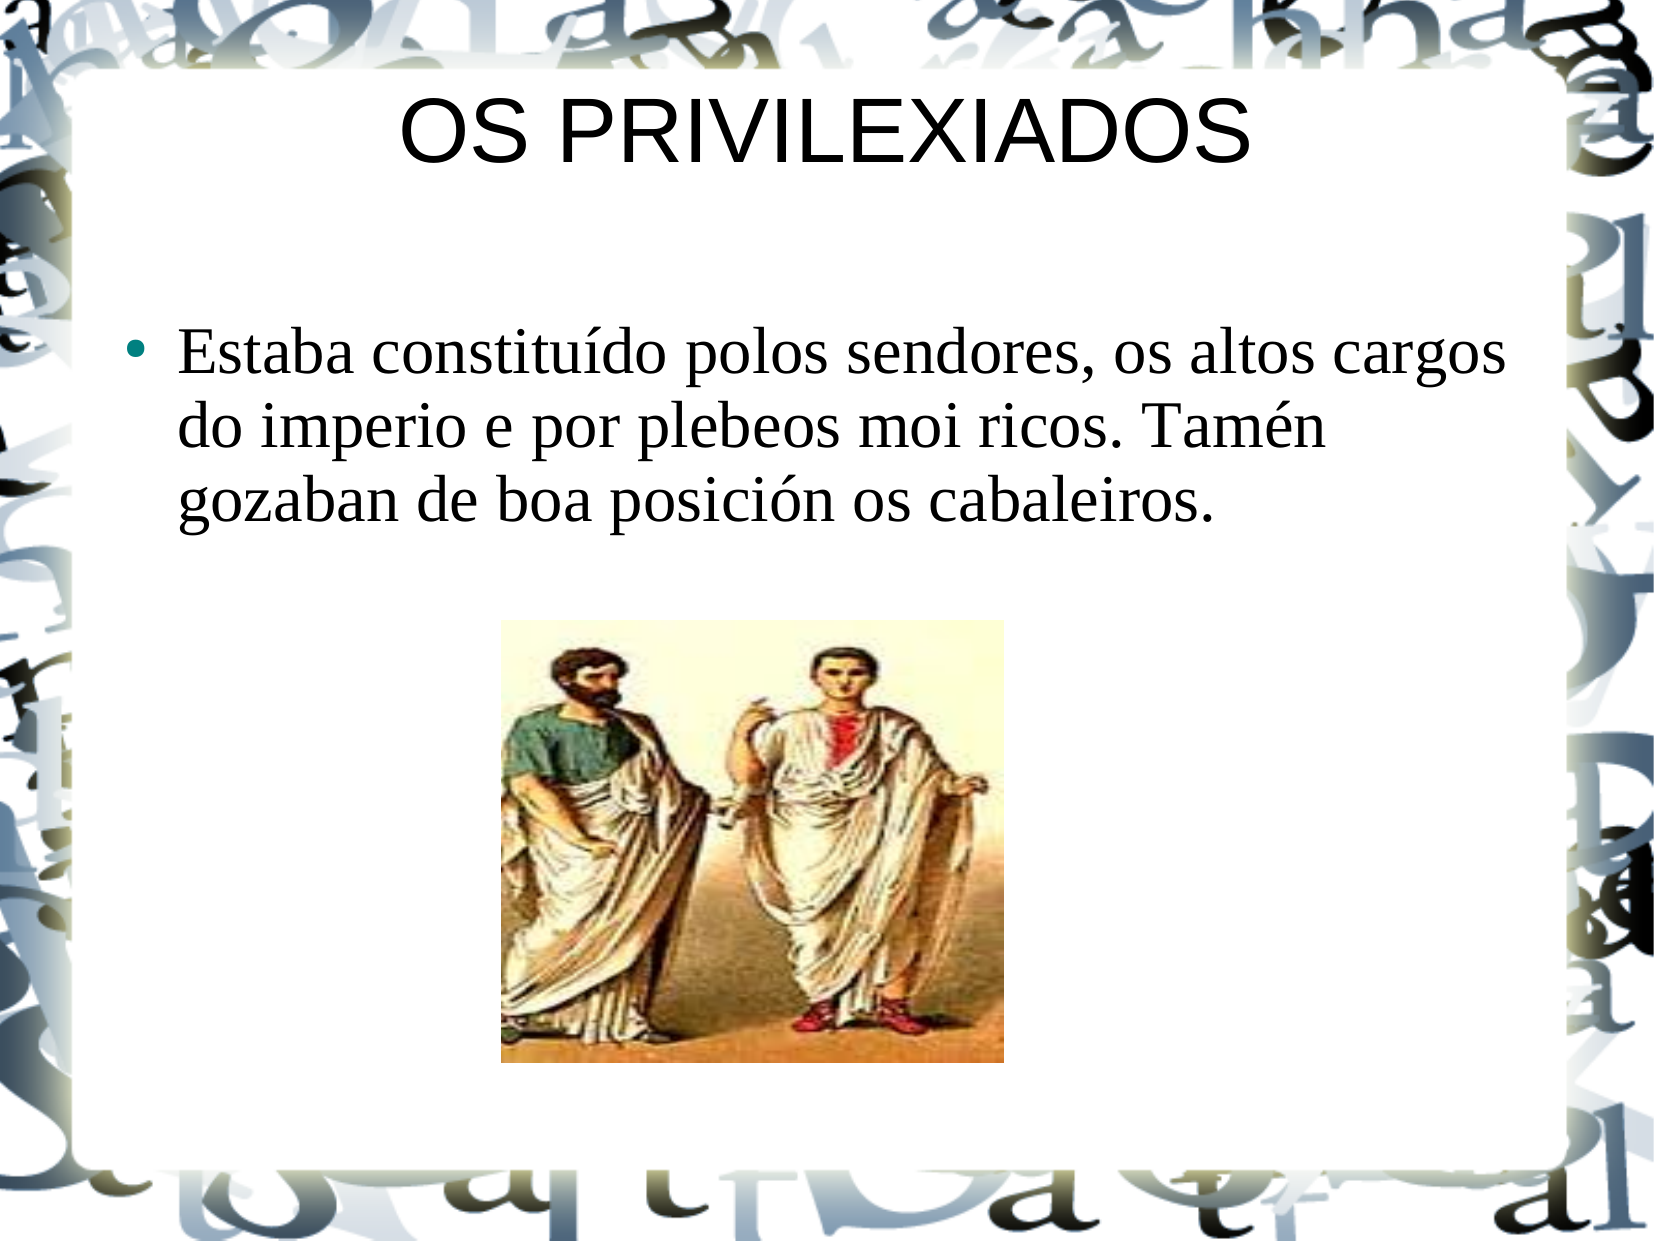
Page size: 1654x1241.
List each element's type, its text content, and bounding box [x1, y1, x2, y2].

list Estaba constituído polos sendores, os altos cargos do imperio e por plebeos moi ricos. Tamén gozaban de boa posición os cabaleiros. [106, 313, 1530, 1133]
title OS PRIVILEXIADOS [82, 78, 1571, 287]
picture [0, 0, 1654, 1241]
